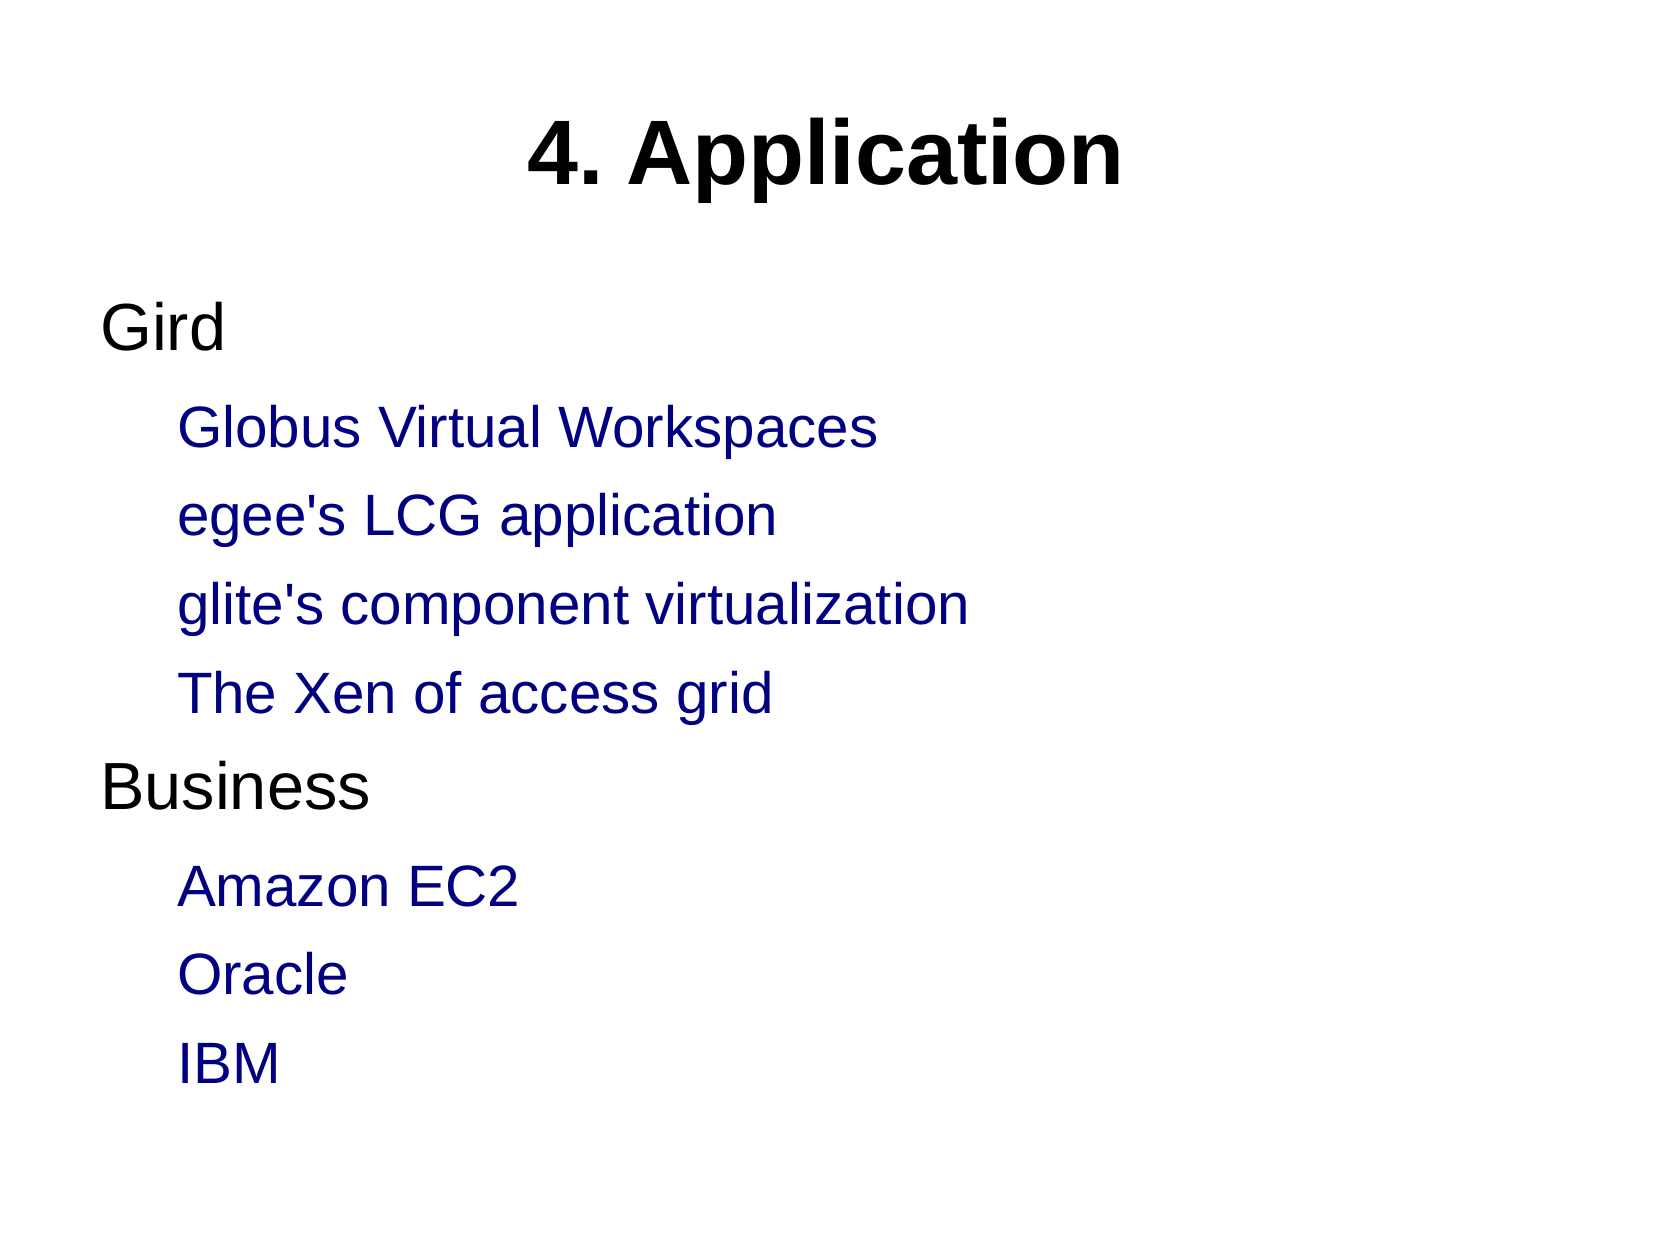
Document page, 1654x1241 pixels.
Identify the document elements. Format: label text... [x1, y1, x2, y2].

list Gird Globus Virtual Workspaces egee's LCG application glite's component virtualization The Xen of access grid Business Amazon EC2 Oracle IBM [82, 290, 1571, 1096]
title 4. Application [82, 56, 1571, 250]
